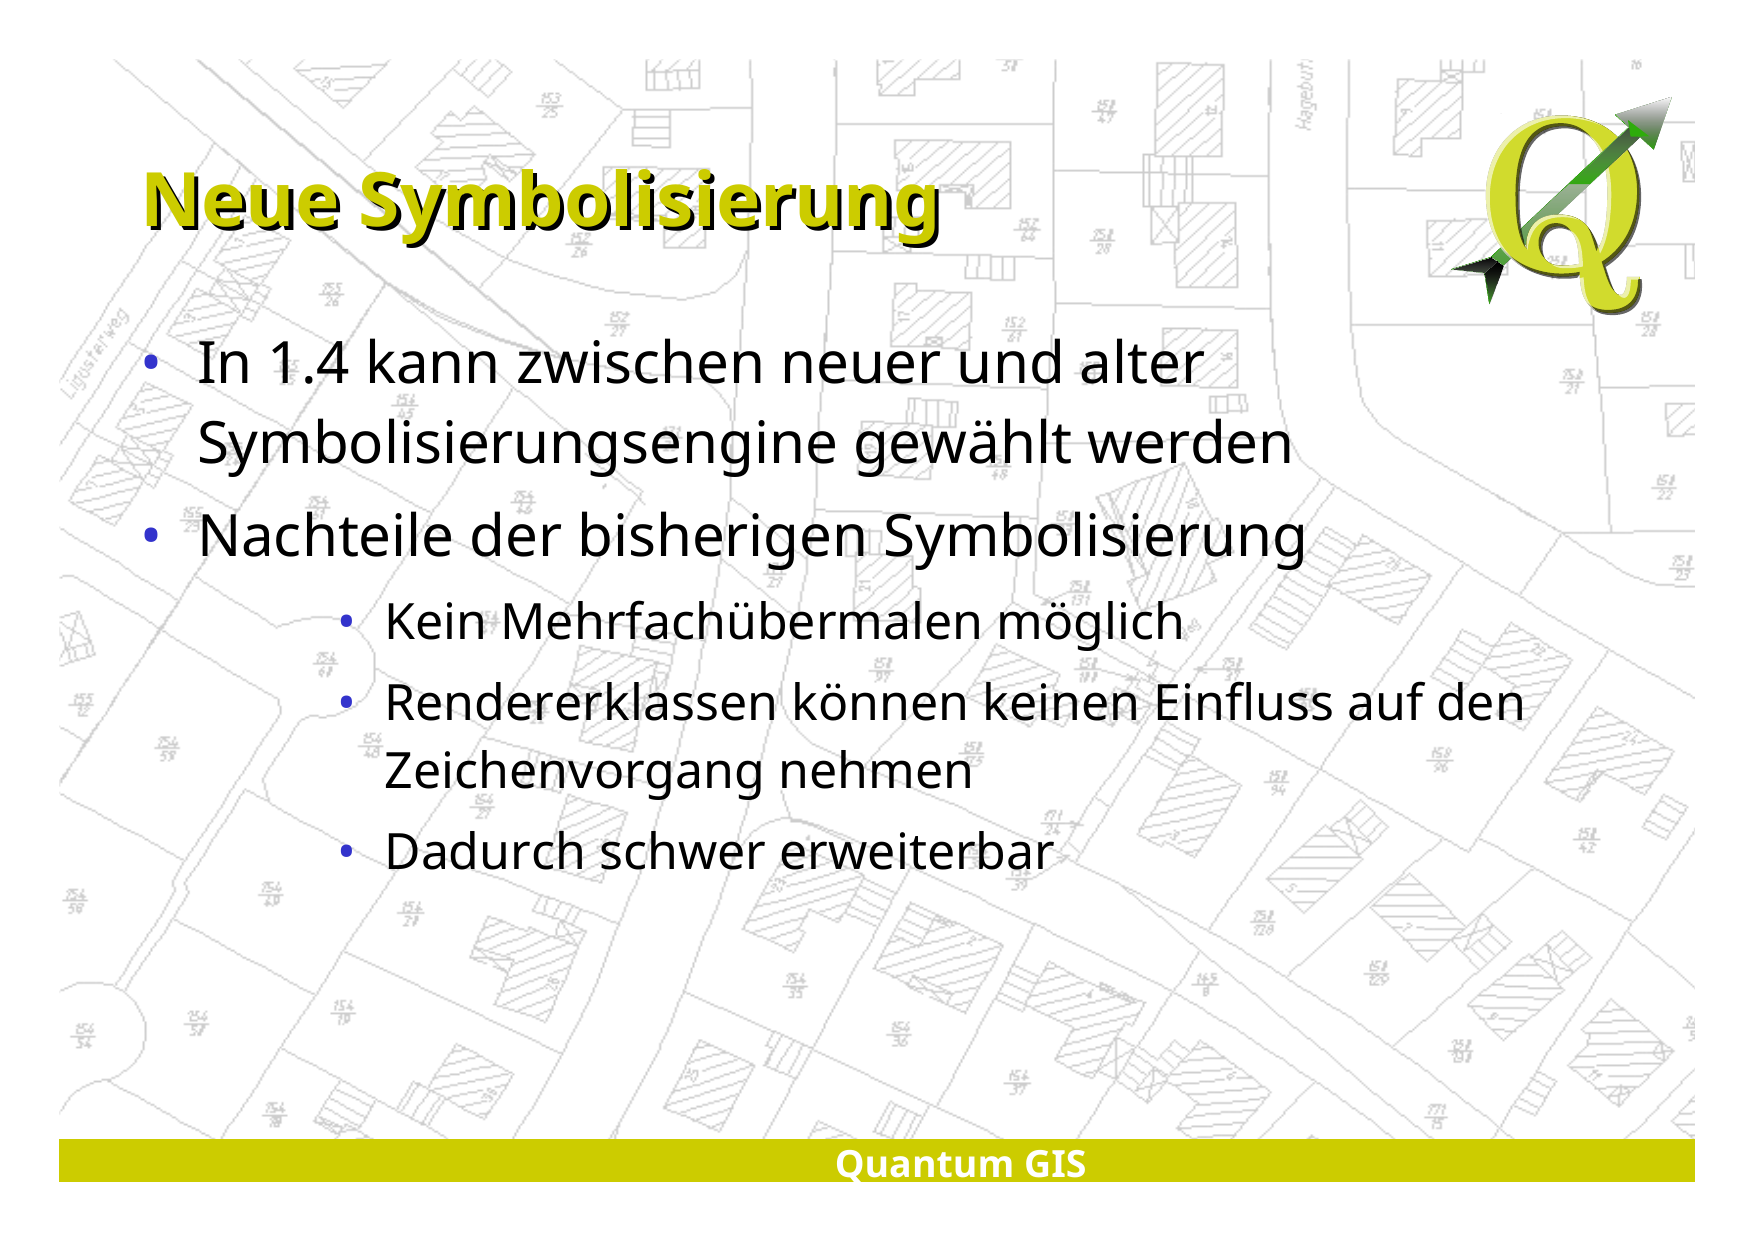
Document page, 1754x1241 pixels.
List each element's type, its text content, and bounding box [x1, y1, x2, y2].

title Neue Symbolisierung [140, 103, 1614, 292]
list In 1.4 kann zwischen neuer und alter Symbolisierungsengine gewählt werden Nachteile der bisherigen Symbolisierung Kein Mehrfachübermalen möglich Rendererklassen können keinen Einfluss auf den Zeichenvorgang nehmen Dadurch schwer erweiterbar [140, 321, 1614, 1049]
